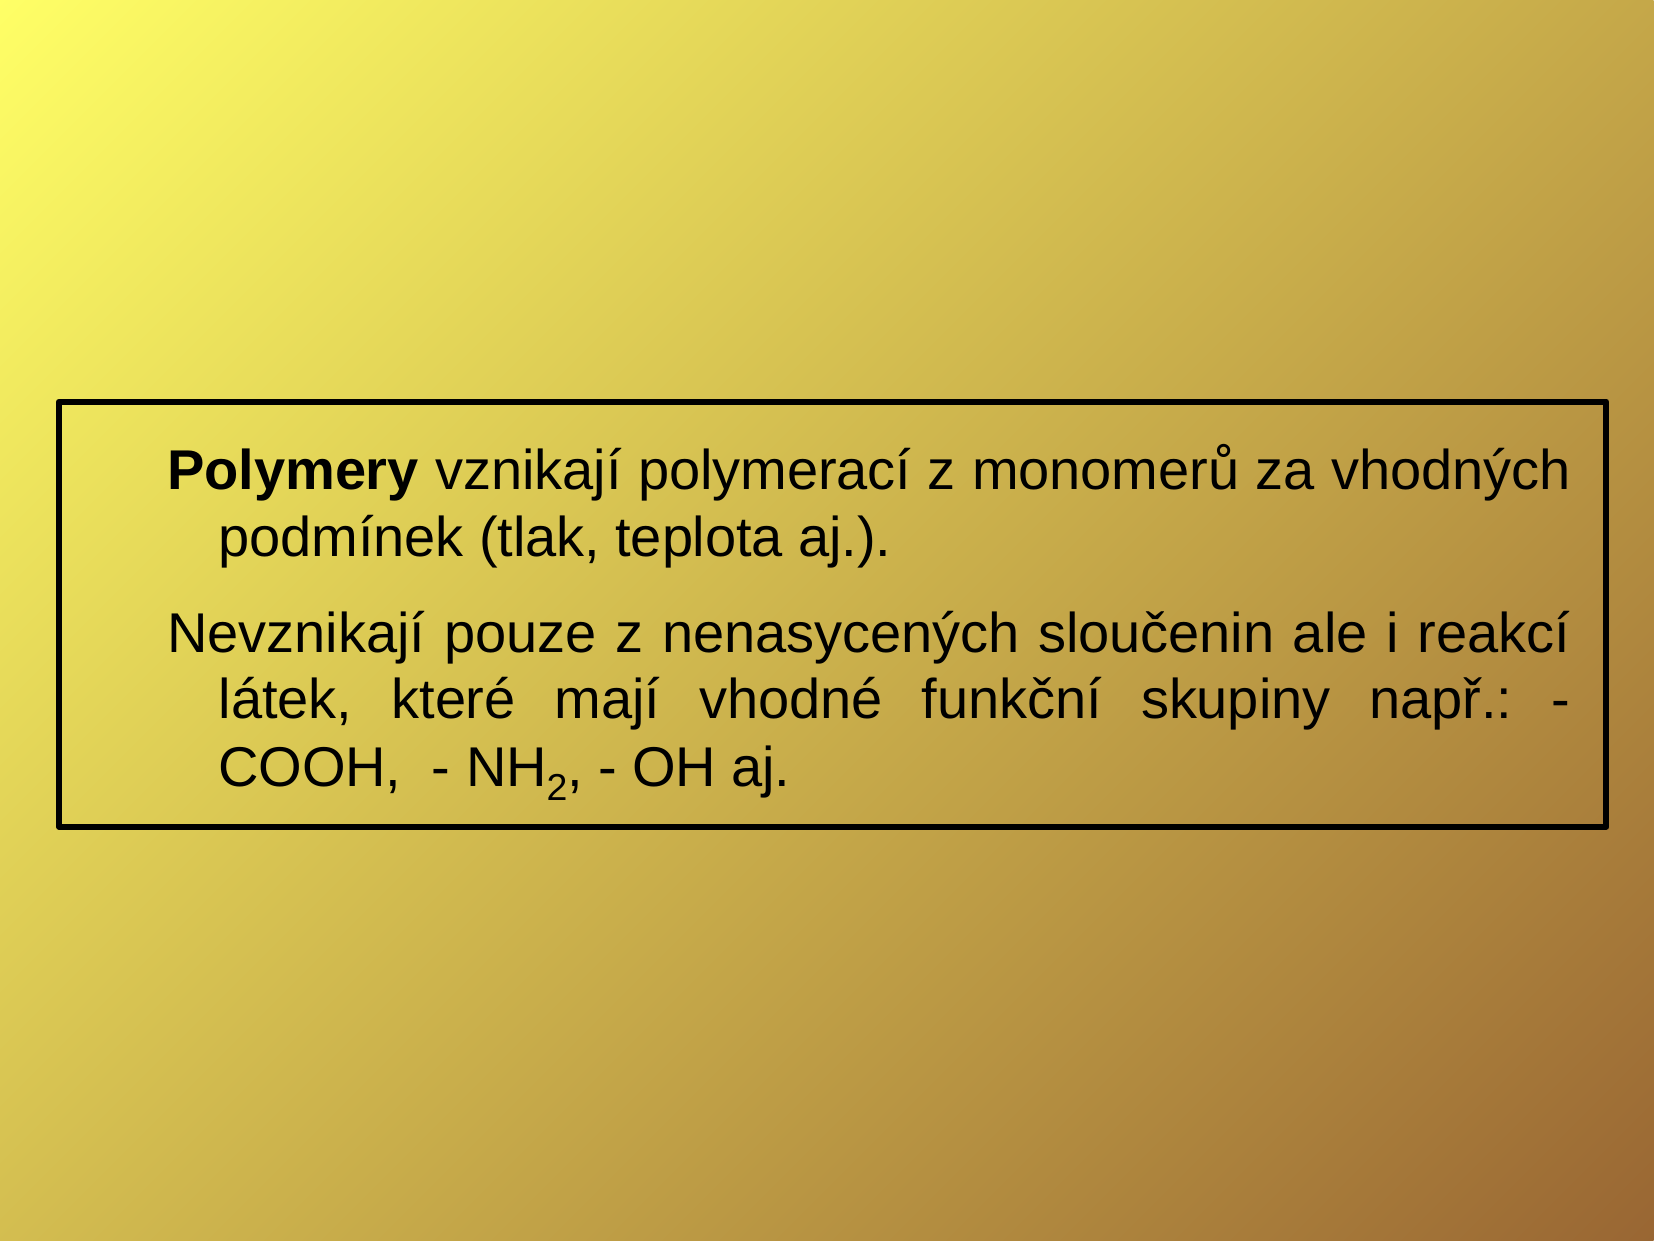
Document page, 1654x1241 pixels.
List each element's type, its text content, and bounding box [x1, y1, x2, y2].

list Polymery vznikají polymerací z monomerů za vhodných podmínek (tlak, teplota aj.). Nevznikají pouze z nenasycených sloučenin ale i reakcí látek, které mají vhodné funkční skupiny např.: - COOH, - NH2, - OH aj. [82, 433, 1571, 809]
